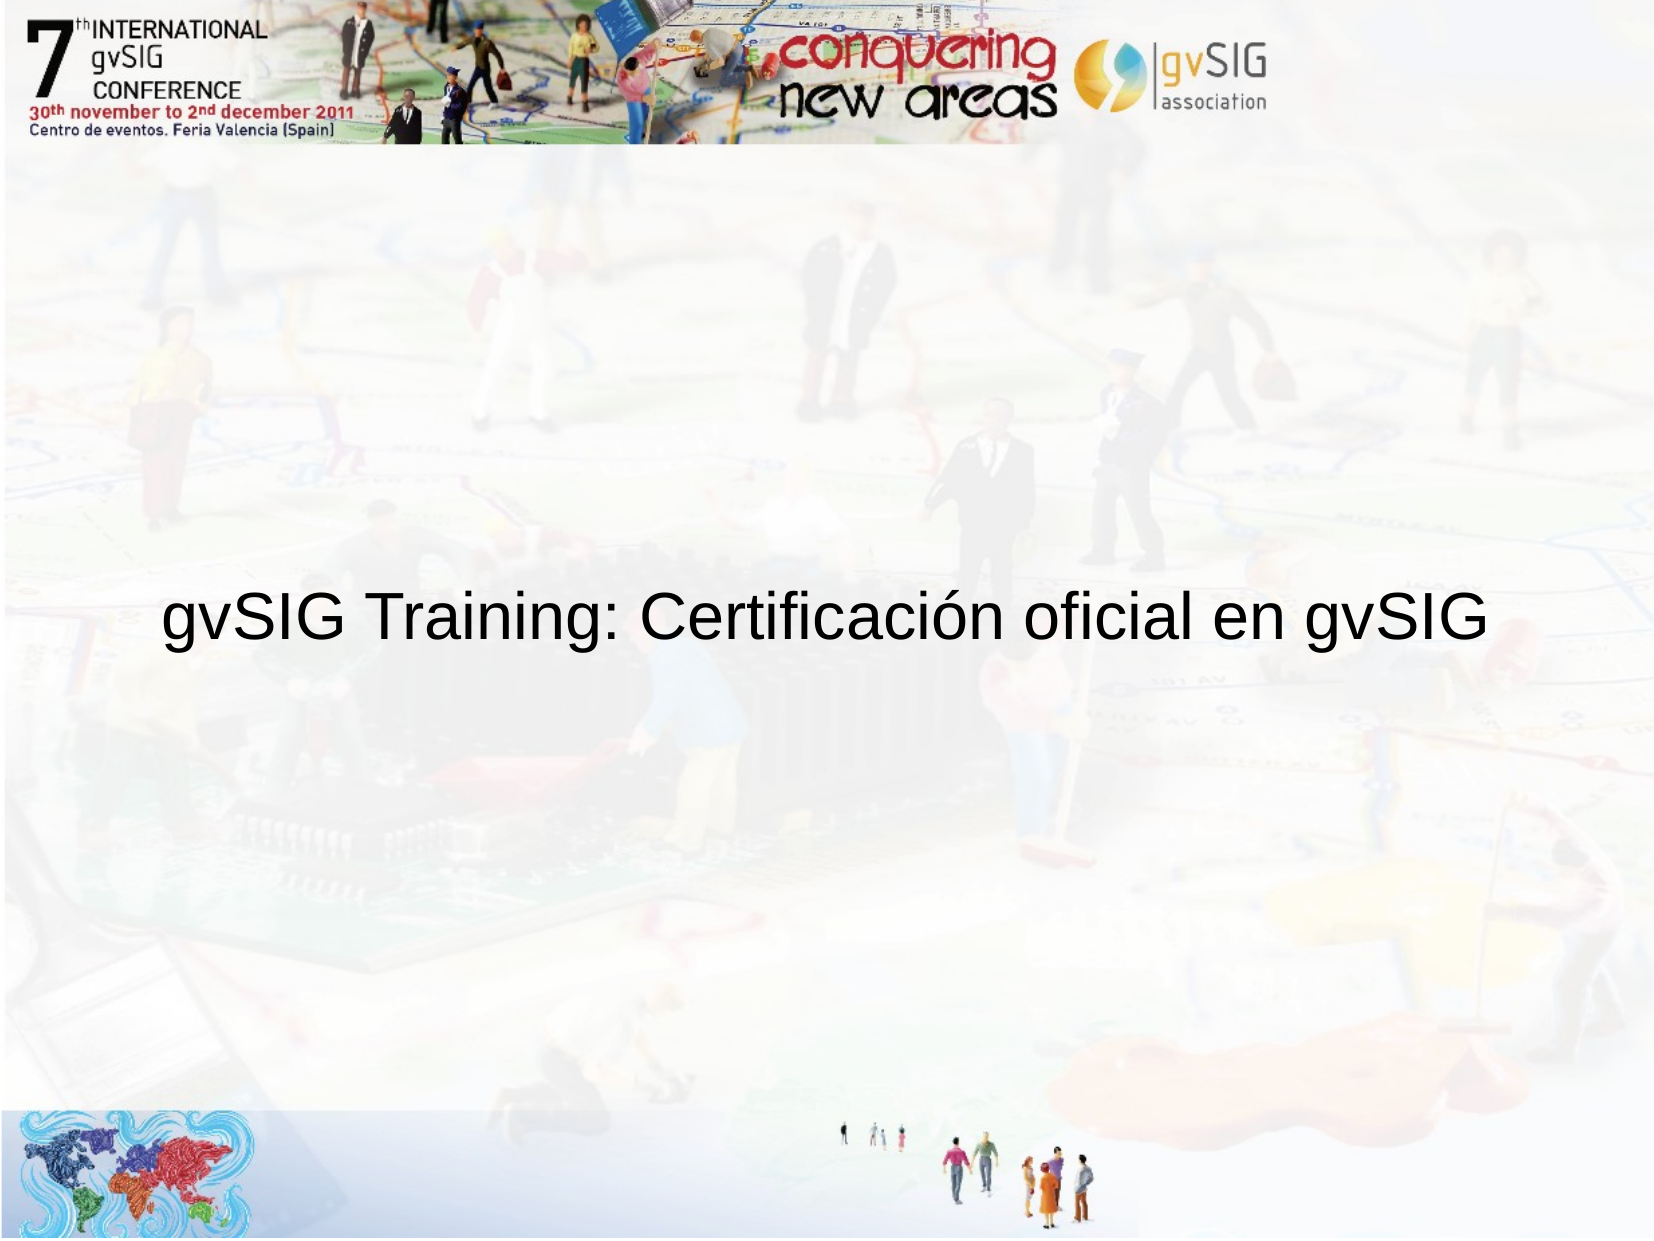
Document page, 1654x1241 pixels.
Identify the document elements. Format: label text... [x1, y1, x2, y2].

picture [1, 0, 1654, 1238]
subtitle gvSIG Training: Certificación oficial en gvSIG [82, 207, 1571, 1026]
